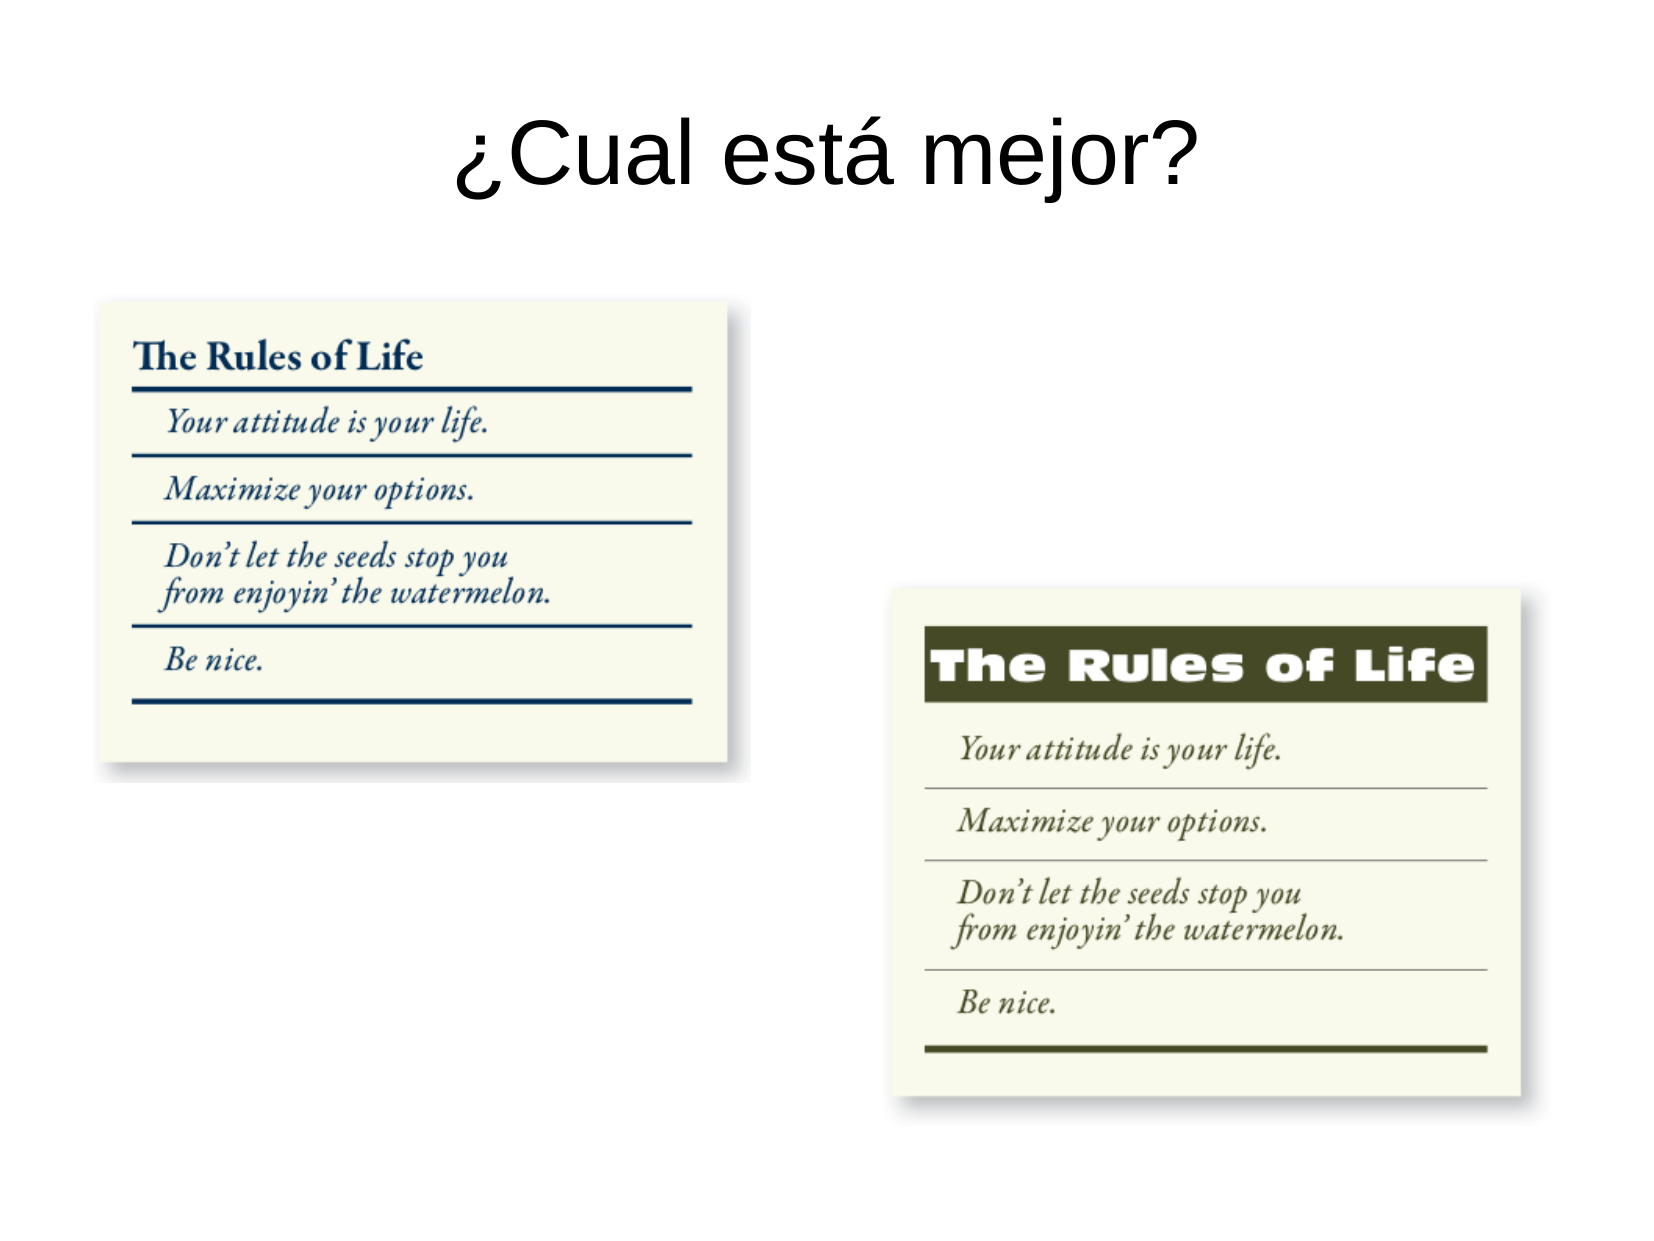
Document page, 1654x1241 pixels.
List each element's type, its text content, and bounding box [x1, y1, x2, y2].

picture [93, 290, 751, 783]
picture [867, 567, 1554, 1126]
title ¿Cual está mejor? [82, 49, 1571, 257]
